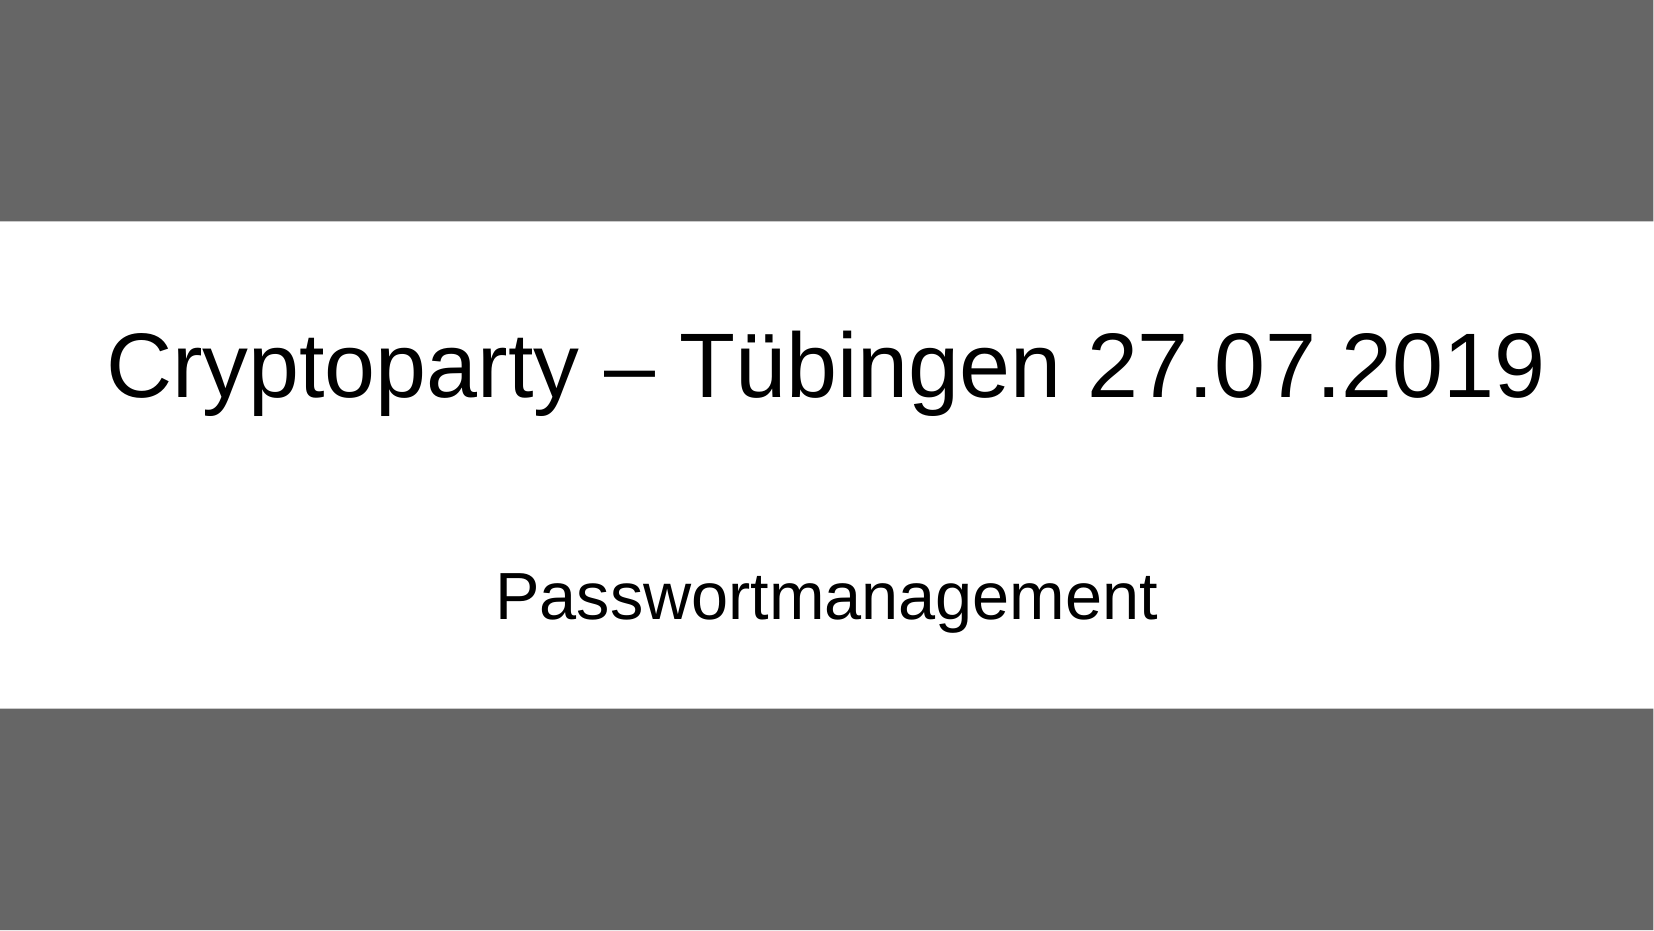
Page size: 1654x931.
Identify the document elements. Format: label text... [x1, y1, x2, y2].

title Cryptoparty – Tübingen 27.07.2019 [82, 248, 1571, 485]
subtitle Passwortmanagement [82, 519, 1571, 674]
